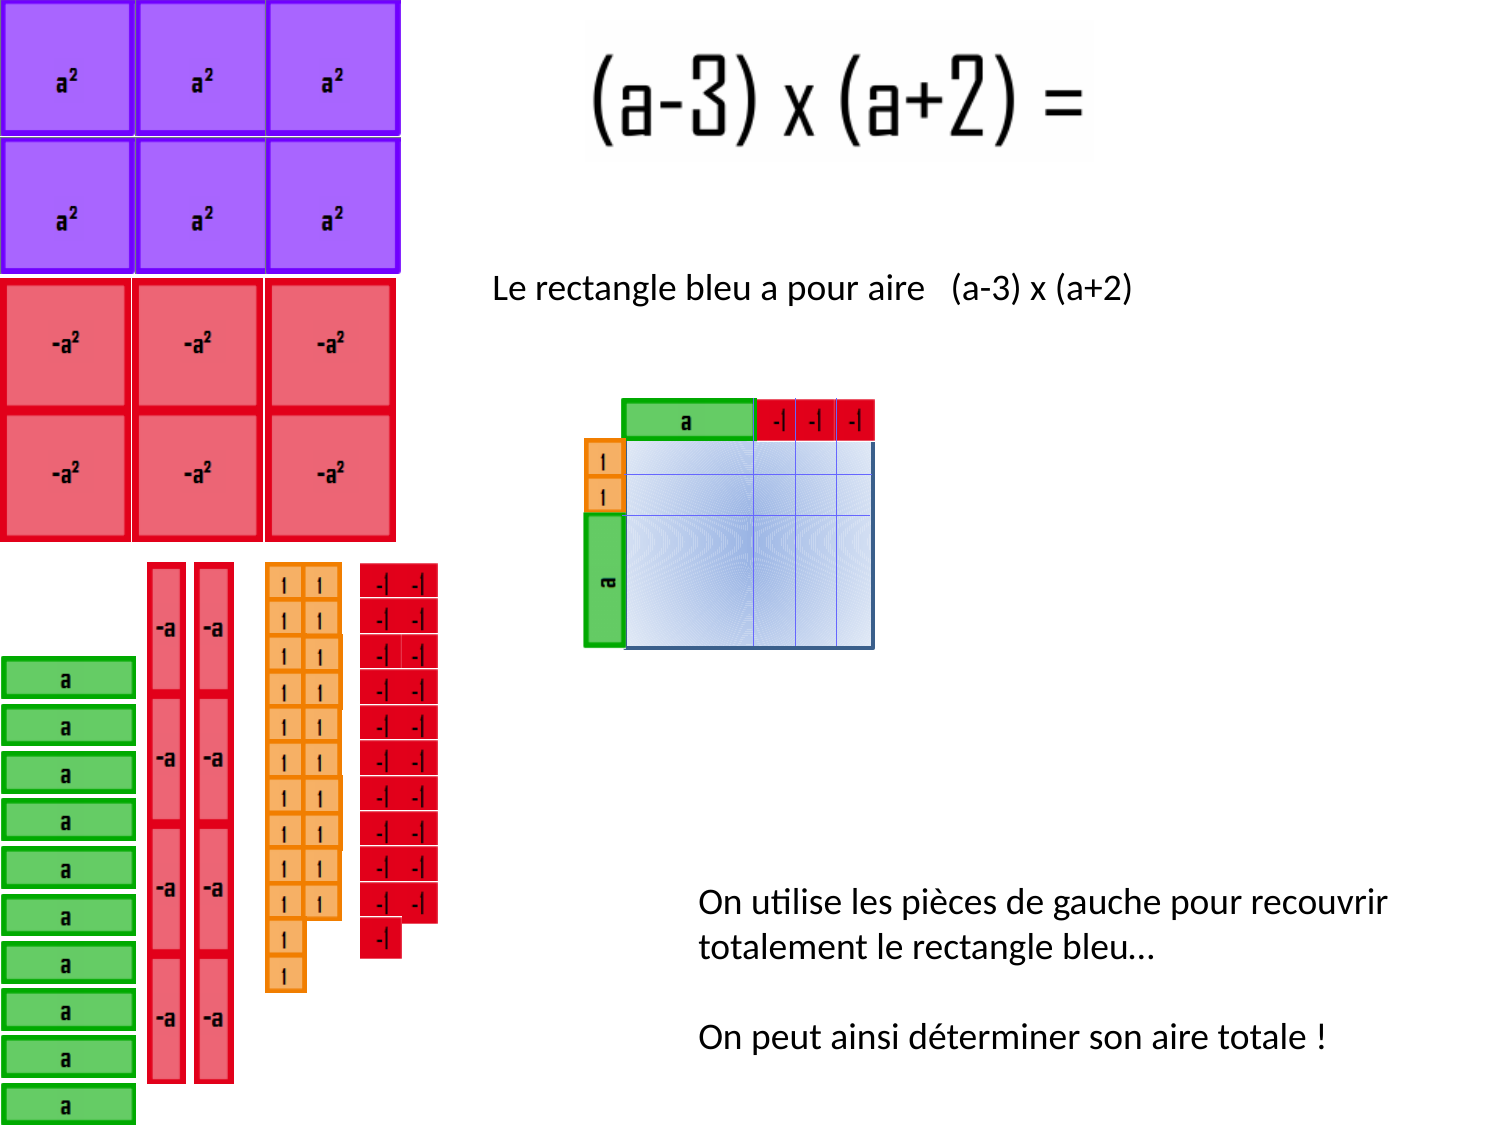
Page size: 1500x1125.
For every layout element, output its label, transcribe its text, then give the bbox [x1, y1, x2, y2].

text_box [796, 475, 836, 515]
picture [0, 1083, 136, 1125]
text_box [754, 475, 795, 515]
picture [0, 941, 136, 984]
picture [0, 1035, 136, 1078]
picture [0, 0, 401, 136]
picture [0, 751, 136, 794]
picture [0, 656, 136, 699]
picture [0, 704, 136, 747]
picture [0, 137, 401, 274]
picture [0, 798, 136, 841]
picture [0, 846, 136, 889]
picture [360, 562, 438, 960]
picture [584, 0, 1094, 174]
text_box [626, 442, 874, 649]
picture [796, 398, 836, 442]
picture [754, 398, 795, 442]
picture [194, 562, 234, 1084]
text_box [626, 441, 753, 474]
picture [0, 988, 136, 1031]
picture [265, 278, 396, 542]
text_box [796, 442, 836, 474]
text_box Le rectangle bleu a pour aire (a-3) x (a+2) [477, 255, 1149, 316]
picture [0, 894, 136, 936]
picture [0, 278, 131, 542]
text_box [754, 441, 795, 474]
picture [147, 562, 186, 1084]
picture [265, 562, 343, 993]
picture [583, 398, 753, 649]
picture [132, 278, 263, 542]
picture [837, 398, 875, 442]
text_box On utilise les pièces de gauche pour recouvrir totalement le rectangle bleu… On peut ainsi déterminer son aire totale ! [683, 869, 1413, 1065]
text_box [626, 475, 753, 515]
